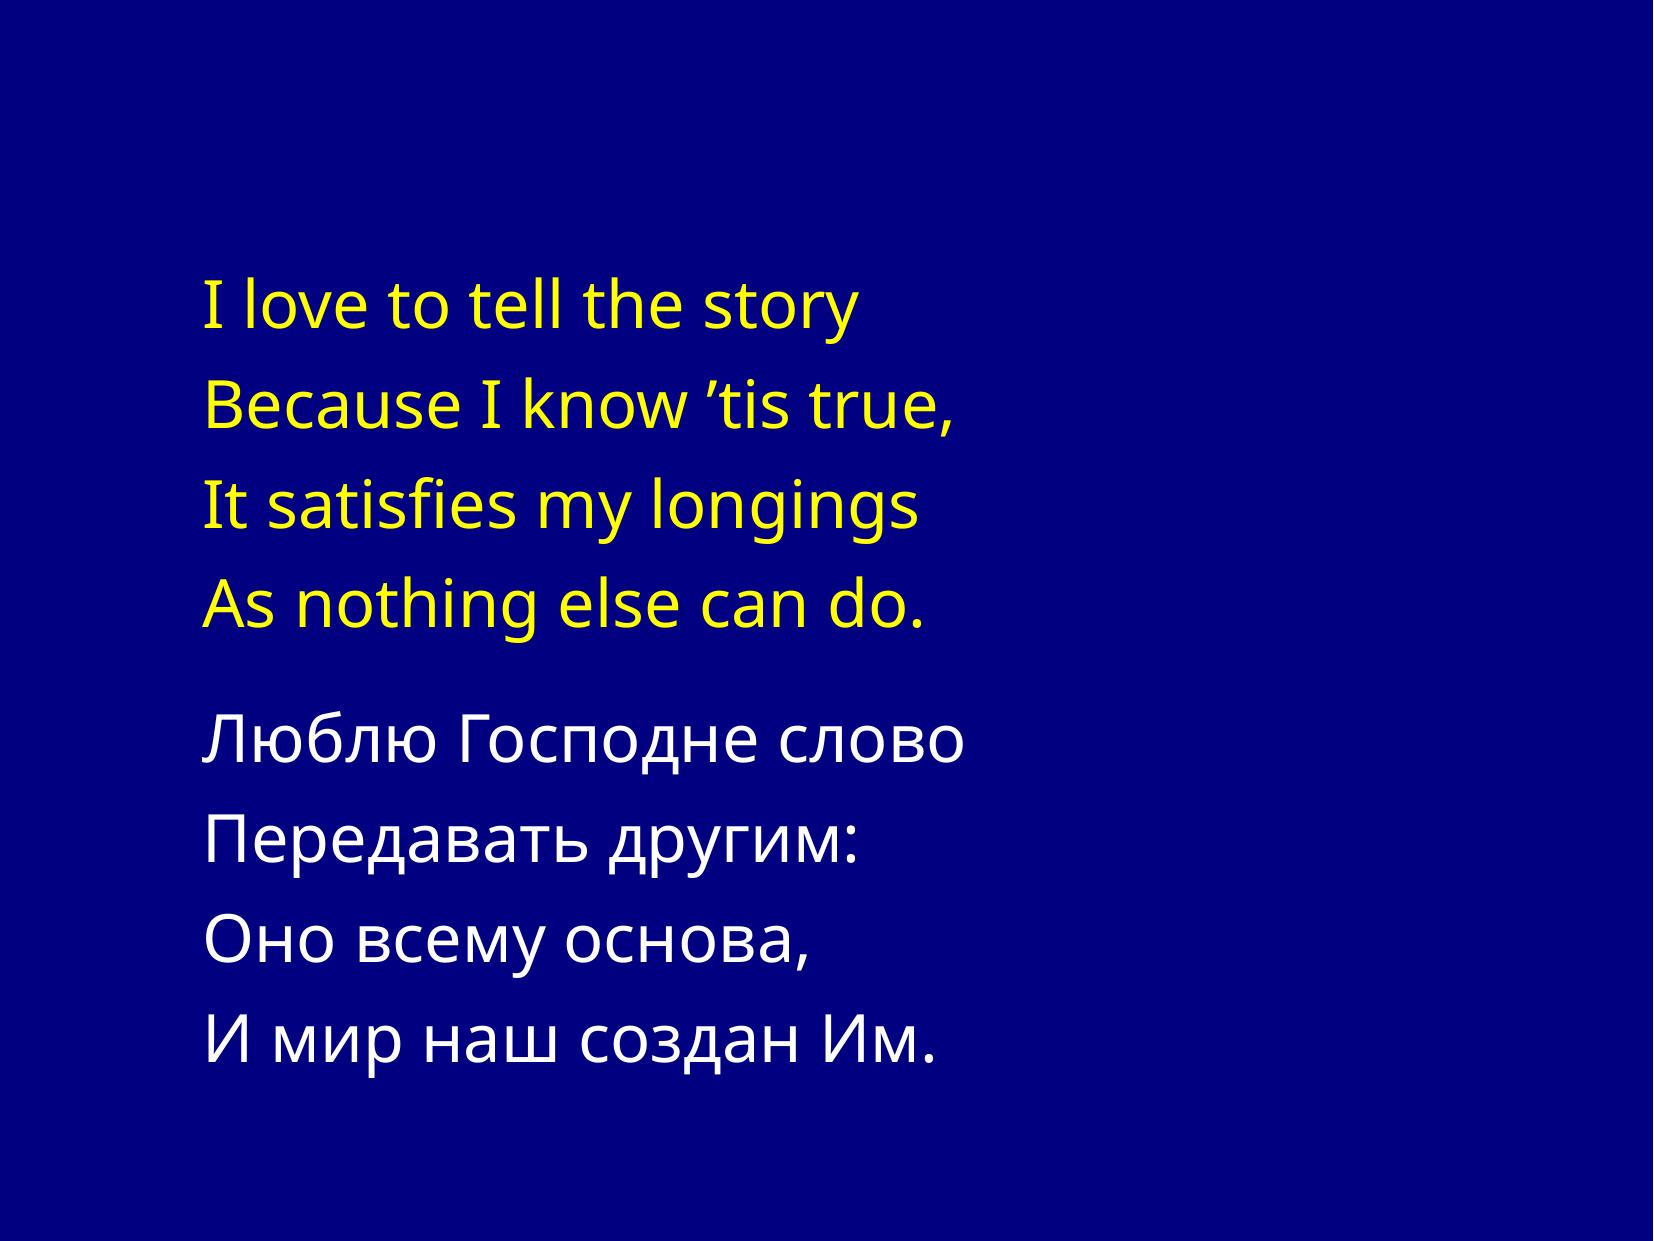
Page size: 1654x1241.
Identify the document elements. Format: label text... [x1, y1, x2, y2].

text_box I love to tell the story Because I know ’tis true, It satisfies my longings As nothing else can do. [75, 150, 1576, 638]
text_box Люблю Господне слово Передавать другим: Оно всему основа, И мир наш создан Им. [75, 675, 1576, 1163]
